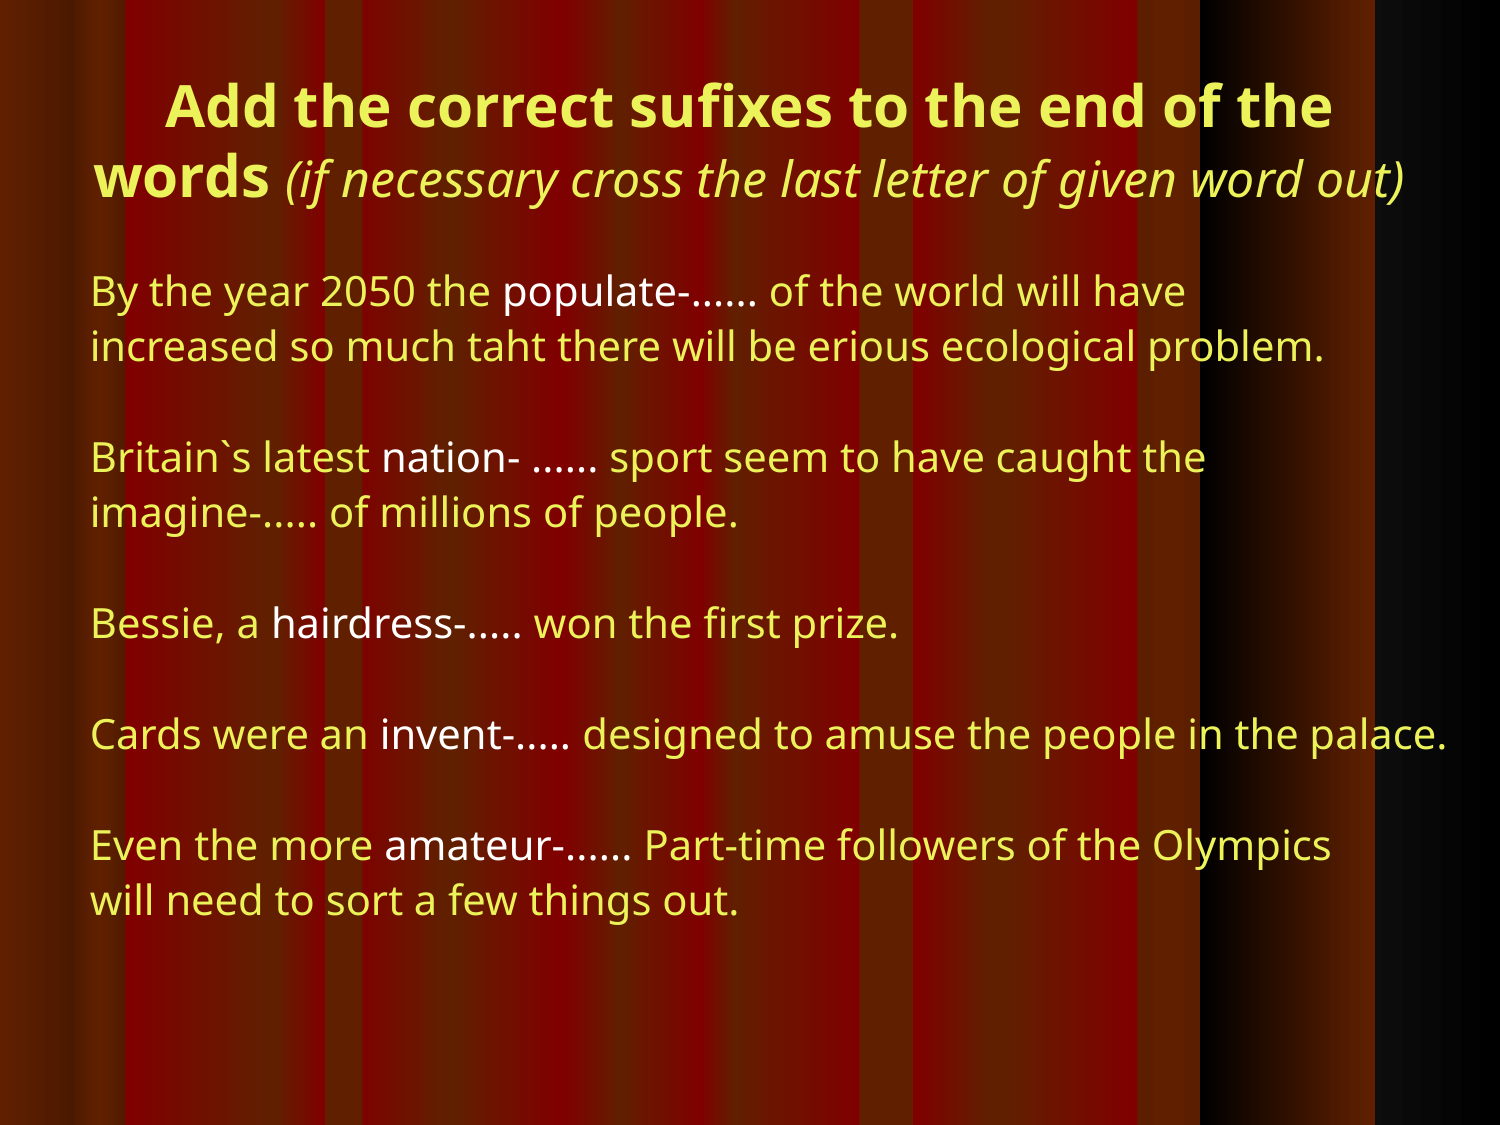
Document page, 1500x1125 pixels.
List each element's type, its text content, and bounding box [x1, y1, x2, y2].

list By the year 2050 the populate-...... of the world will have increased so much taht there will be erious ecological problem. Britain`s latest nation- ...... sport seem to have caught the imagine-..... of millions of people. Bessie, a hairdress-..... won the first prize. Cards were an invent-..... designed to amuse the people in the palace. Even the more amateur-...... Part-time followers of the Olympics will need to sort a few things out. [75, 262, 1464, 1033]
title Add the correct sufixes to the end of the words (if necessary cross the last letter of given word out)‏ [75, 31, 1425, 247]
